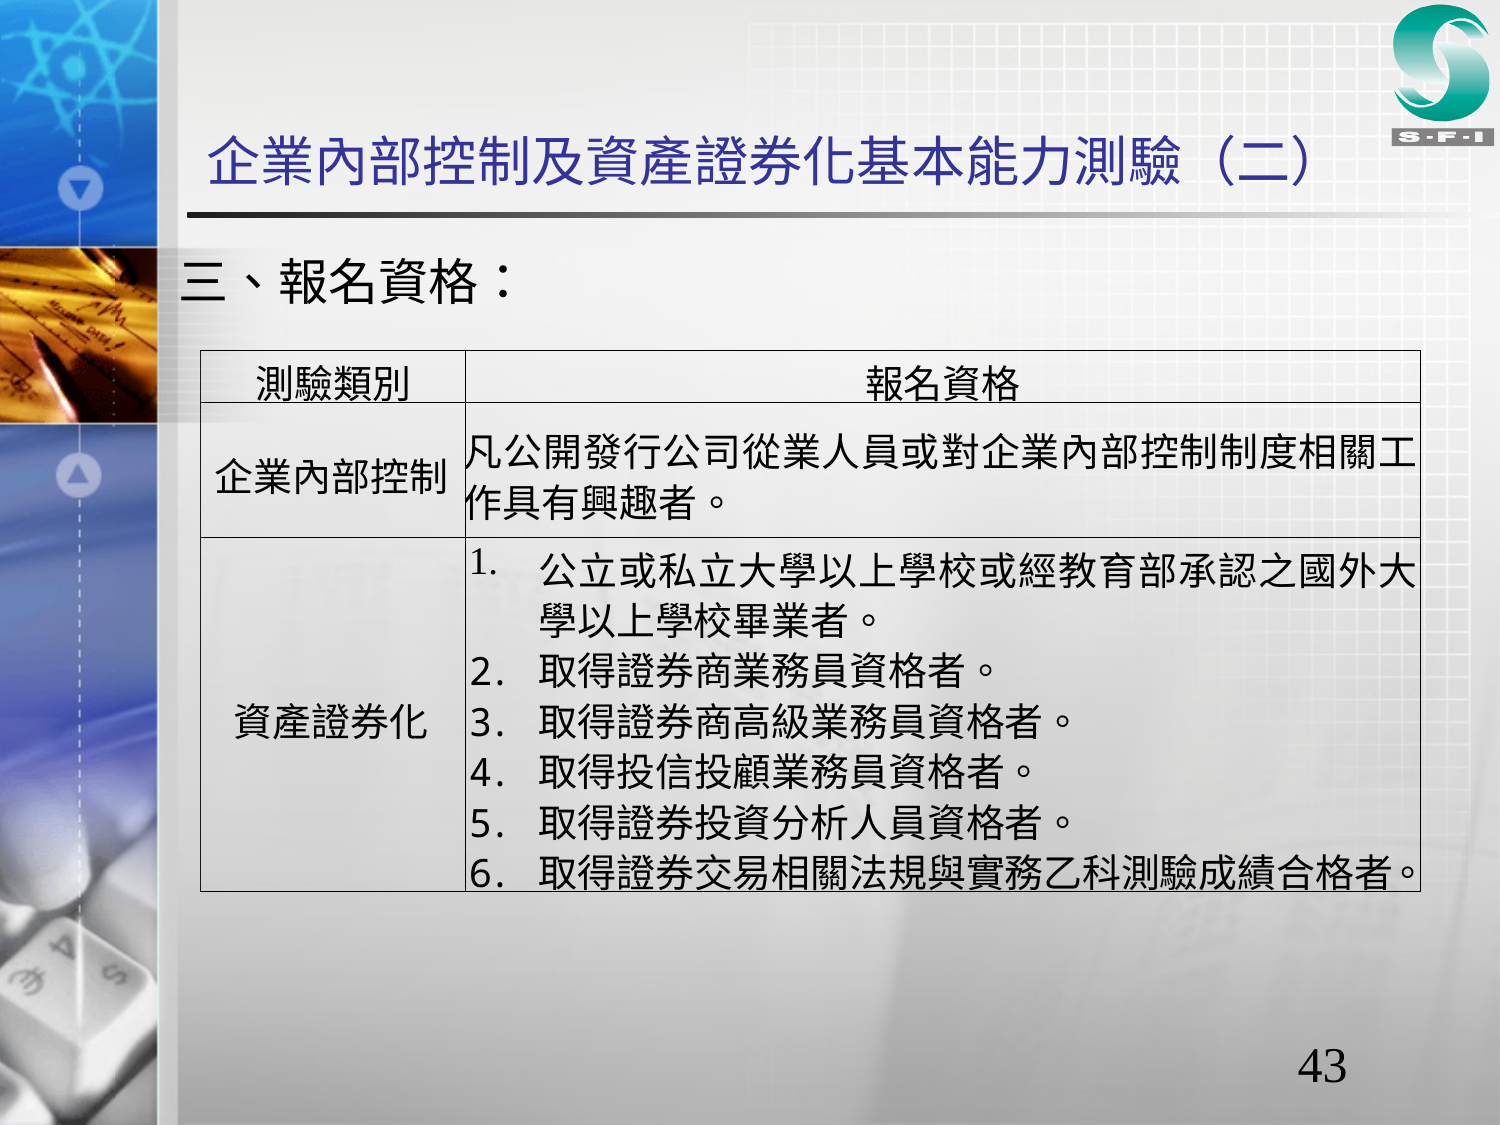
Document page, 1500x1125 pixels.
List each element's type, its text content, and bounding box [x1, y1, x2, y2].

list 三、報名資格： [163, 249, 826, 334]
picture [0, 0, 1500, 1125]
chart [200, 350, 1483, 927]
title 企業內部控制及資產證券化基本能力測驗（二） [188, 101, 1363, 201]
